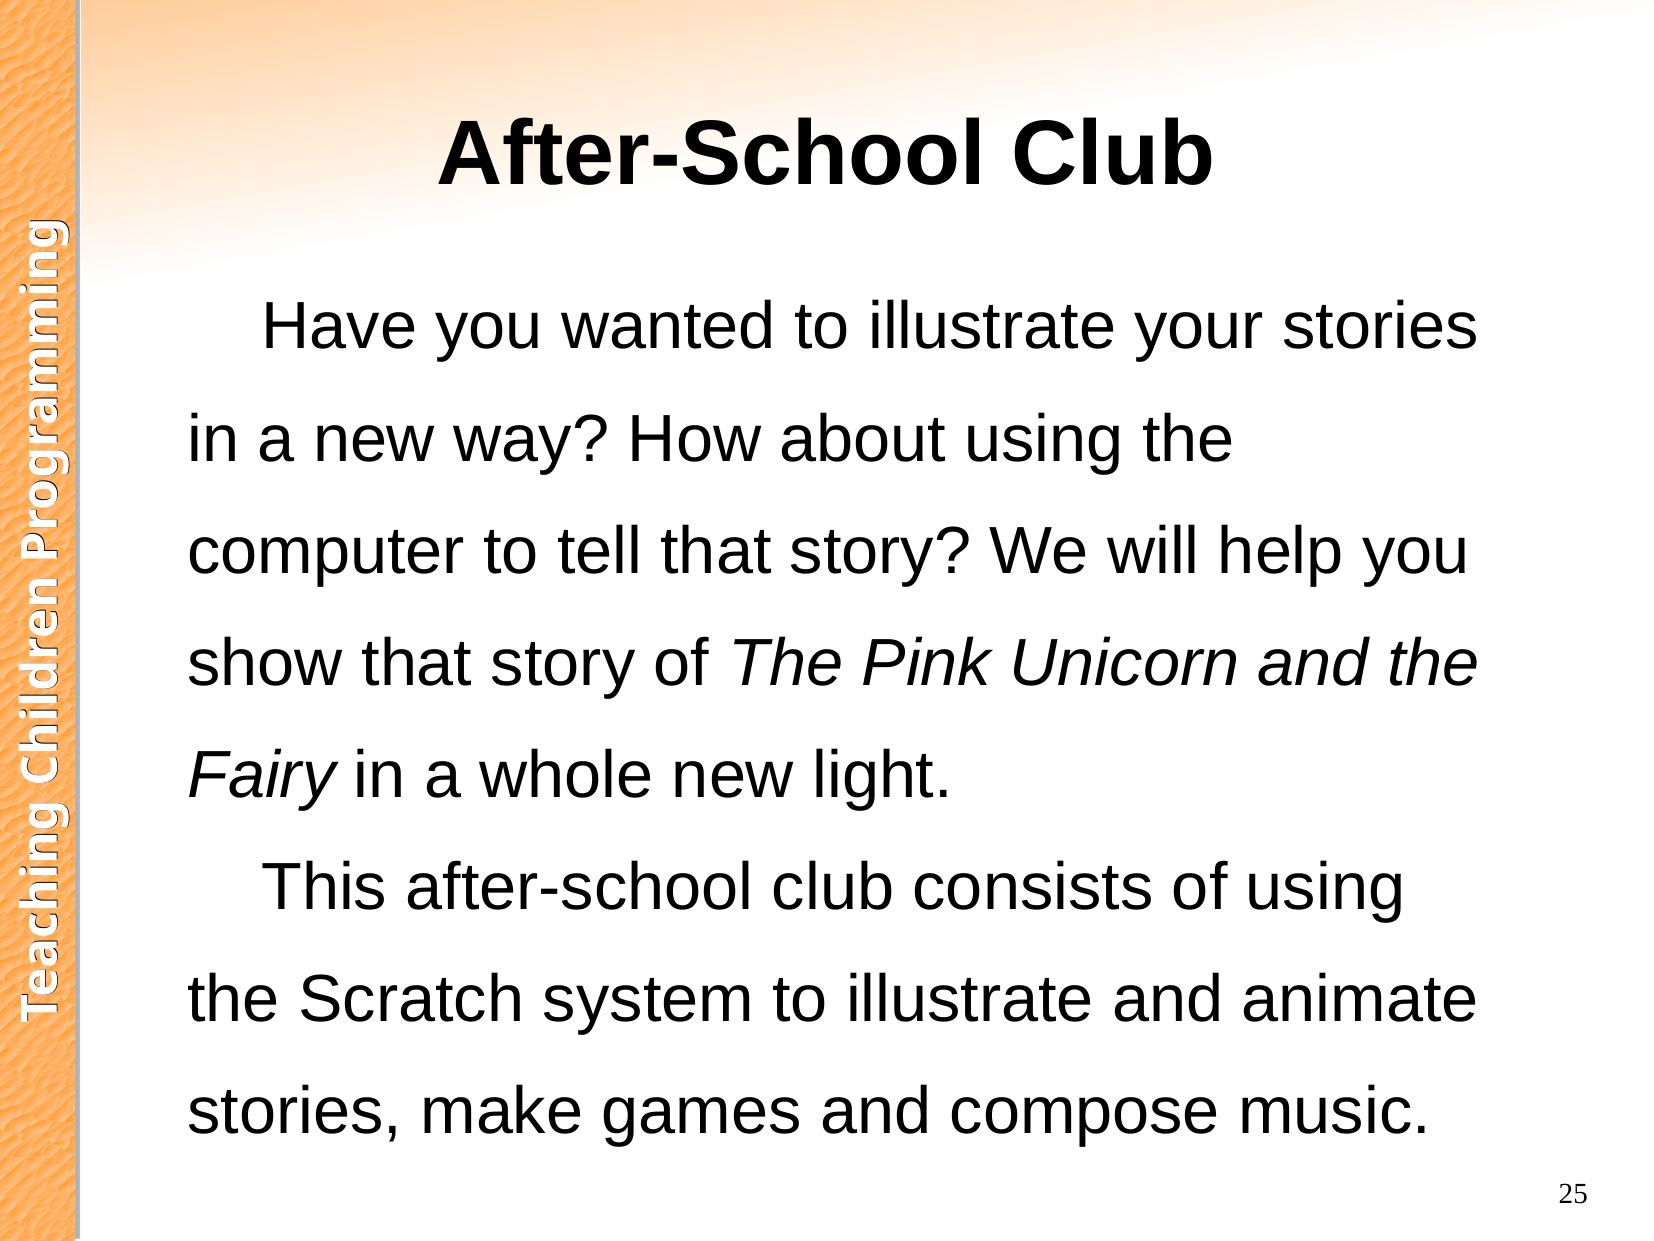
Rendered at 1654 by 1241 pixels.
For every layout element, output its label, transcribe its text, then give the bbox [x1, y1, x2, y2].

picture [0, 0, 75, 1241]
title After-School Club [82, 49, 1571, 257]
subtitle Have you wanted to illustrate your stories in a new way? How about using the computer to tell that story? We will help you show that story of The Pink Unicorn and the Fairy in a whole new light. This after-school club consists of using the Scratch system to illustrate and animate stories, make games and compose music. [187, 271, 1501, 1129]
